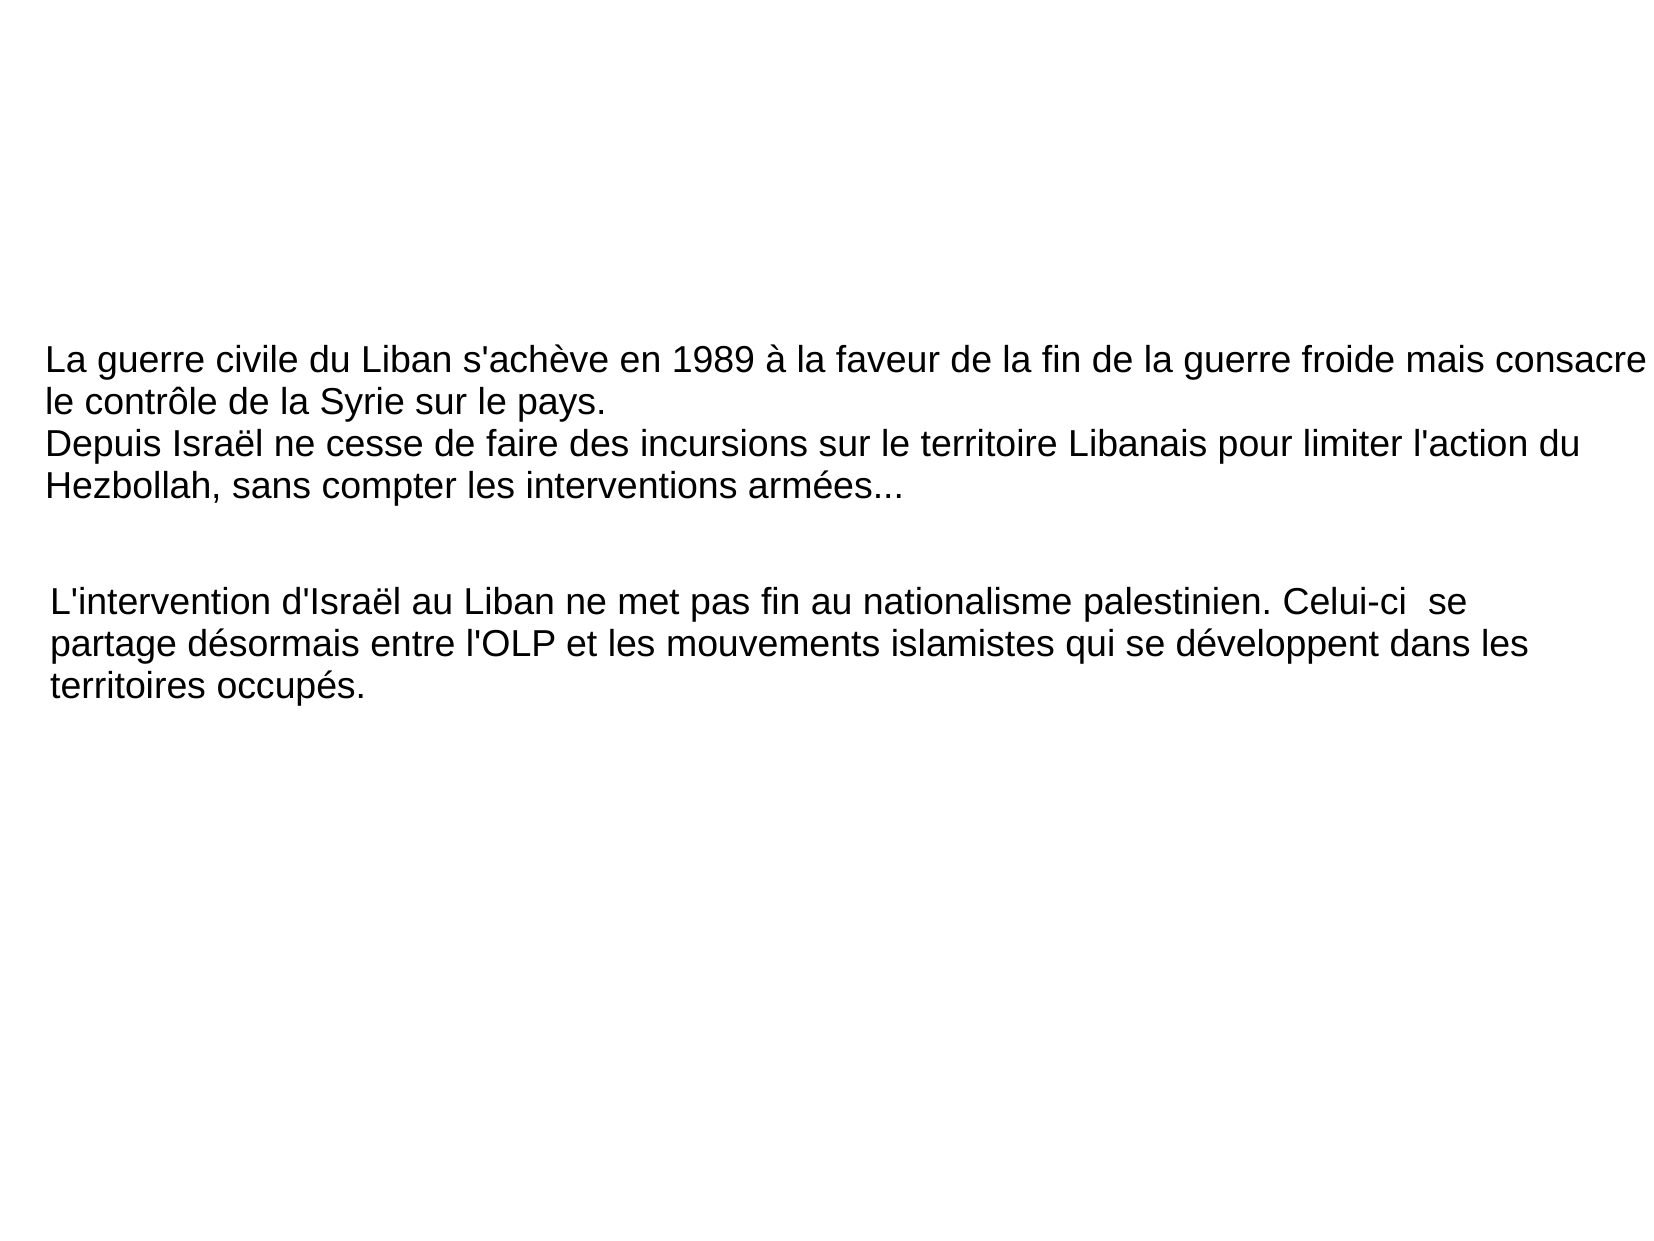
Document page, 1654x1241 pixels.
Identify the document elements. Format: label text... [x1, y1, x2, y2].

text_box La guerre civile du Liban s'achève en 1989 à la faveur de la fin de la guerre froide mais consacre le contrôle de la Syrie sur le pays. Depuis Israël ne cesse de faire des incursions sur le territoire Libanais pour limiter l'action du Hezbollah, sans compter les interventions armées... [30, 330, 1654, 514]
text_box L'intervention d'Israël au Liban ne met pas fin au nationalisme palestinien. Celui-ci se partage désormais entre l'OLP et les mouvements islamistes qui se développent dans les territoires occupés. [35, 572, 1571, 756]
